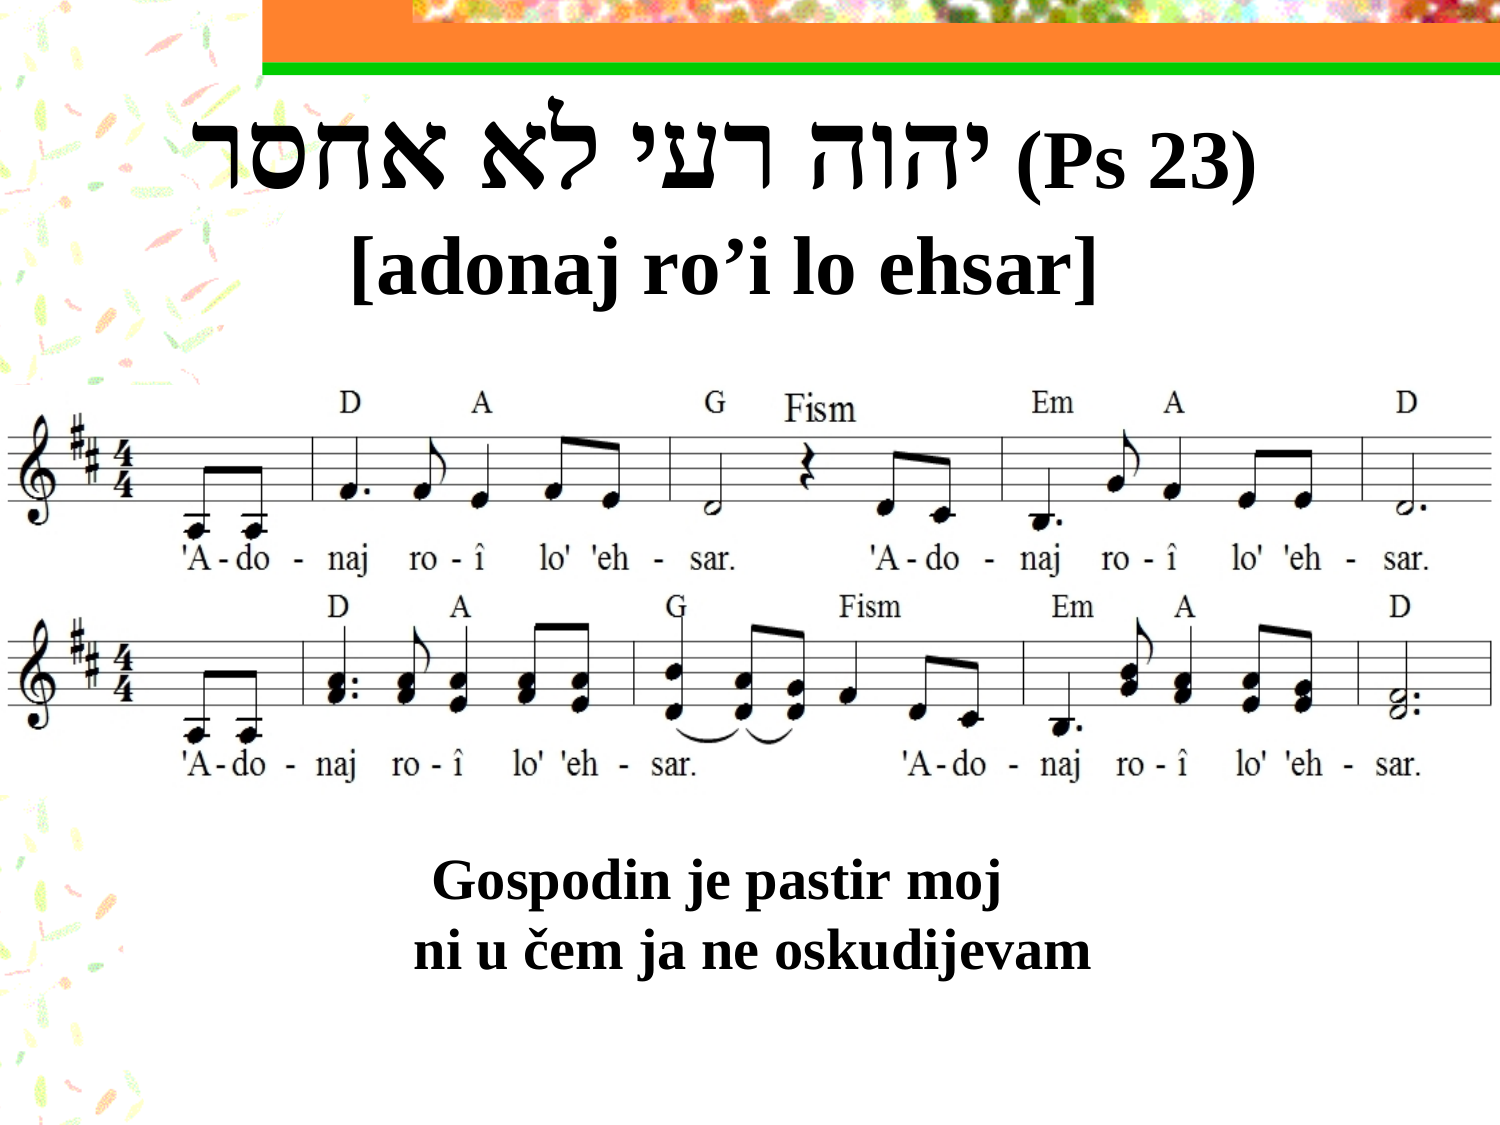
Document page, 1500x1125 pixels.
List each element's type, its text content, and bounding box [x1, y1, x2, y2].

text_box יהוה רעי לא אחסר (Ps 23) [adonaj ro’i lo ehsar] [87, 99, 1363, 288]
picture [412, 0, 1500, 23]
picture [0, 0, 1500, 1125]
text_box Gospodin je pastir moj ni u čem ja ne oskudijevam [87, 834, 1363, 1026]
